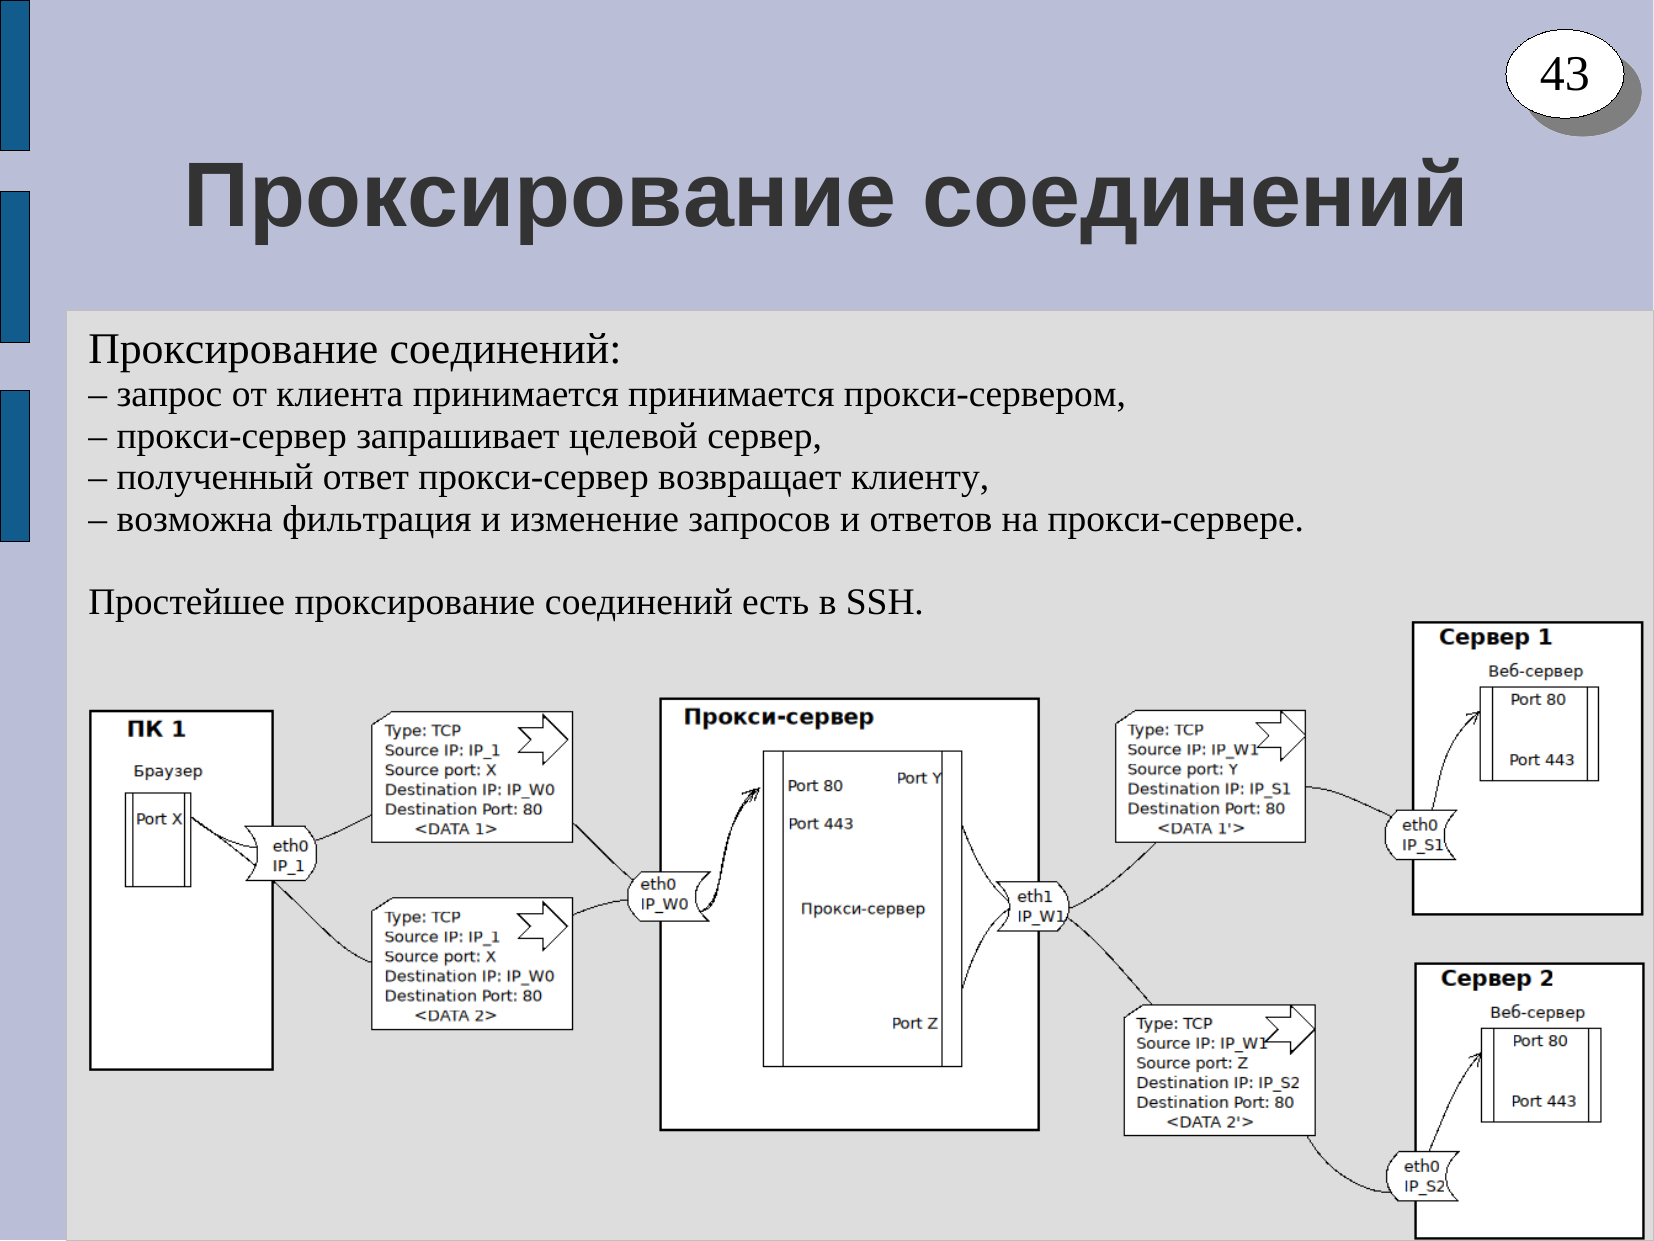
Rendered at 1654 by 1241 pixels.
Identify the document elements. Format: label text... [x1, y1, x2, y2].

picture [88, 620, 1646, 1241]
text_box 43 [1505, 29, 1625, 119]
title Проксирование соединений [121, 91, 1534, 299]
text_box Проксирование соединений: – запрос от клиента принимается принимается прокси-сервером, – прокси-сервер запрашивает целевой сервер, – полученный ответ прокси-сервер возвращает клиенту, – возможна фильтрация и изменение запросов и ответов на прокси-сервере. Простейшее проксирование соединений есть в SSH. [88, 324, 1565, 620]
